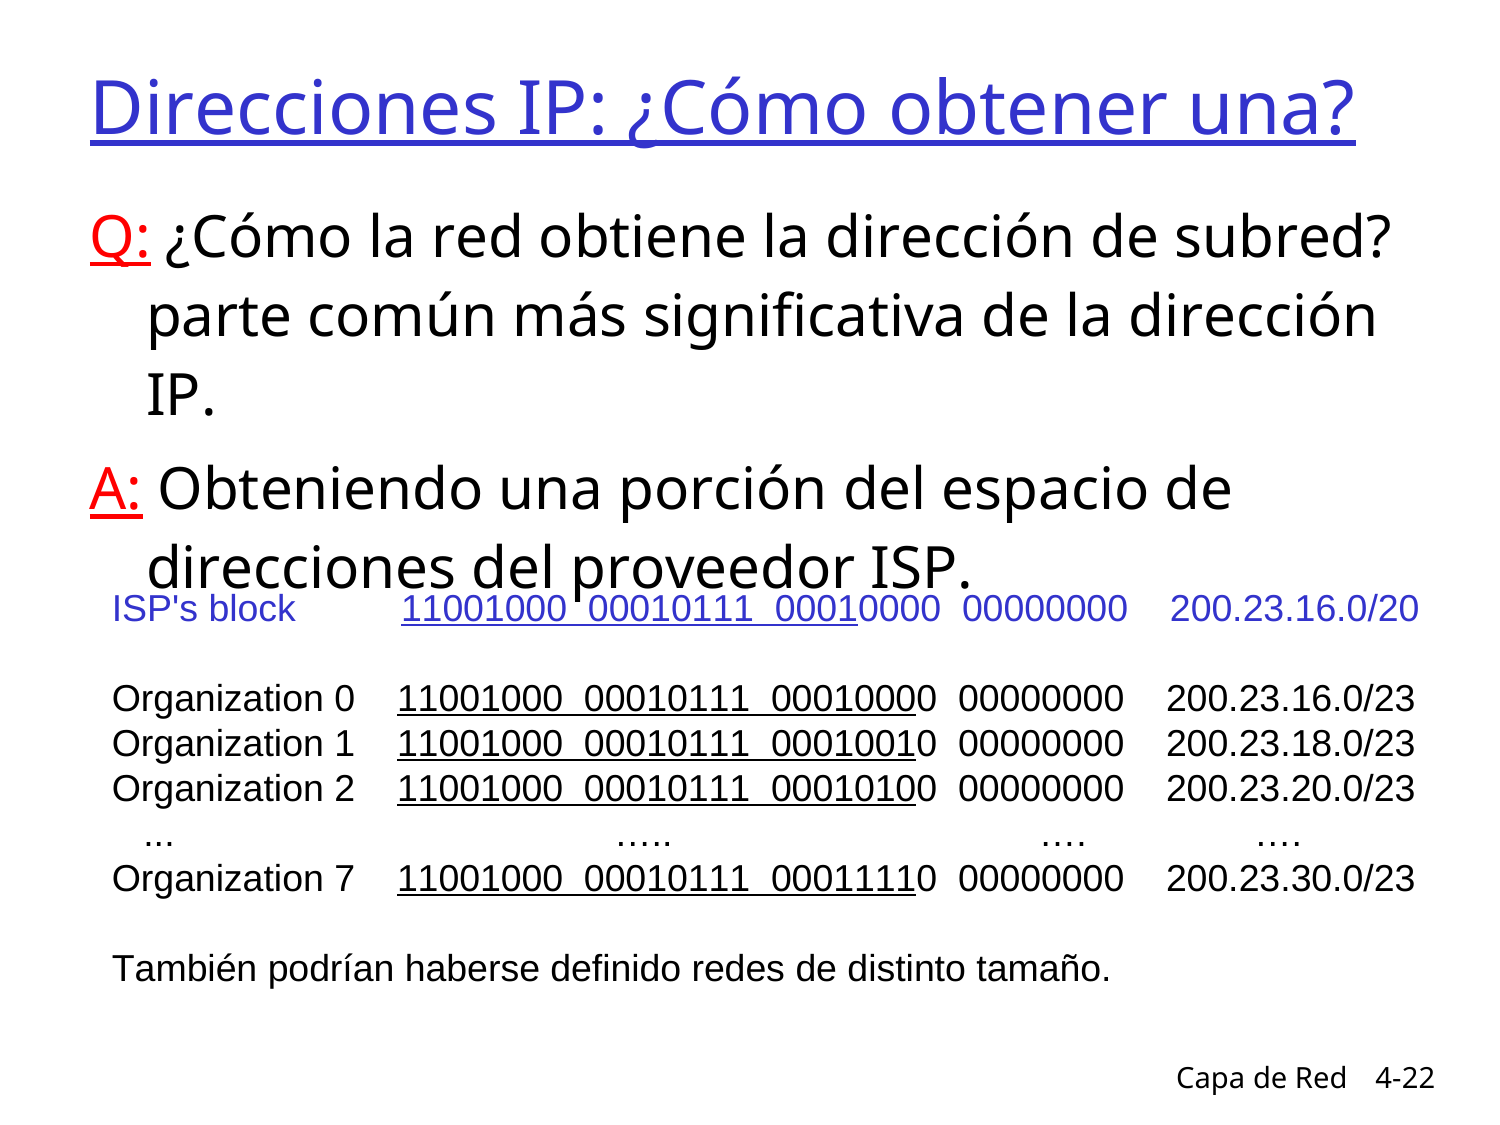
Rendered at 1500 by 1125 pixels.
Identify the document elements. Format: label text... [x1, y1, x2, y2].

title Direcciones IP: ¿Cómo obtener una? [75, 15, 1463, 187]
list Q: ¿Cómo la red obtiene la dirección de subred? parte común más significativa de la dirección IP. A: Obteniendo una porción del espacio de direcciones del proveedor ISP. [75, 187, 1463, 526]
text_box ISP's block 11001000 00010111 00010000 00000000 200.23.16.0/20 Organization 0 11001000 00010111 00010000 00000000 200.23.16.0/23 Organization 1 11001000 00010111 00010010 00000000 200.23.18.0/23 Organization 2 11001000 00010111 00010100 00000000 200.23.20.0/23 ... ….. …. …. Organization 7 11001000 00010111 00011110 00000000 200.23.30.0/23 También podrían haberse definido redes de distinto tamaño. [97, 576, 1500, 997]
